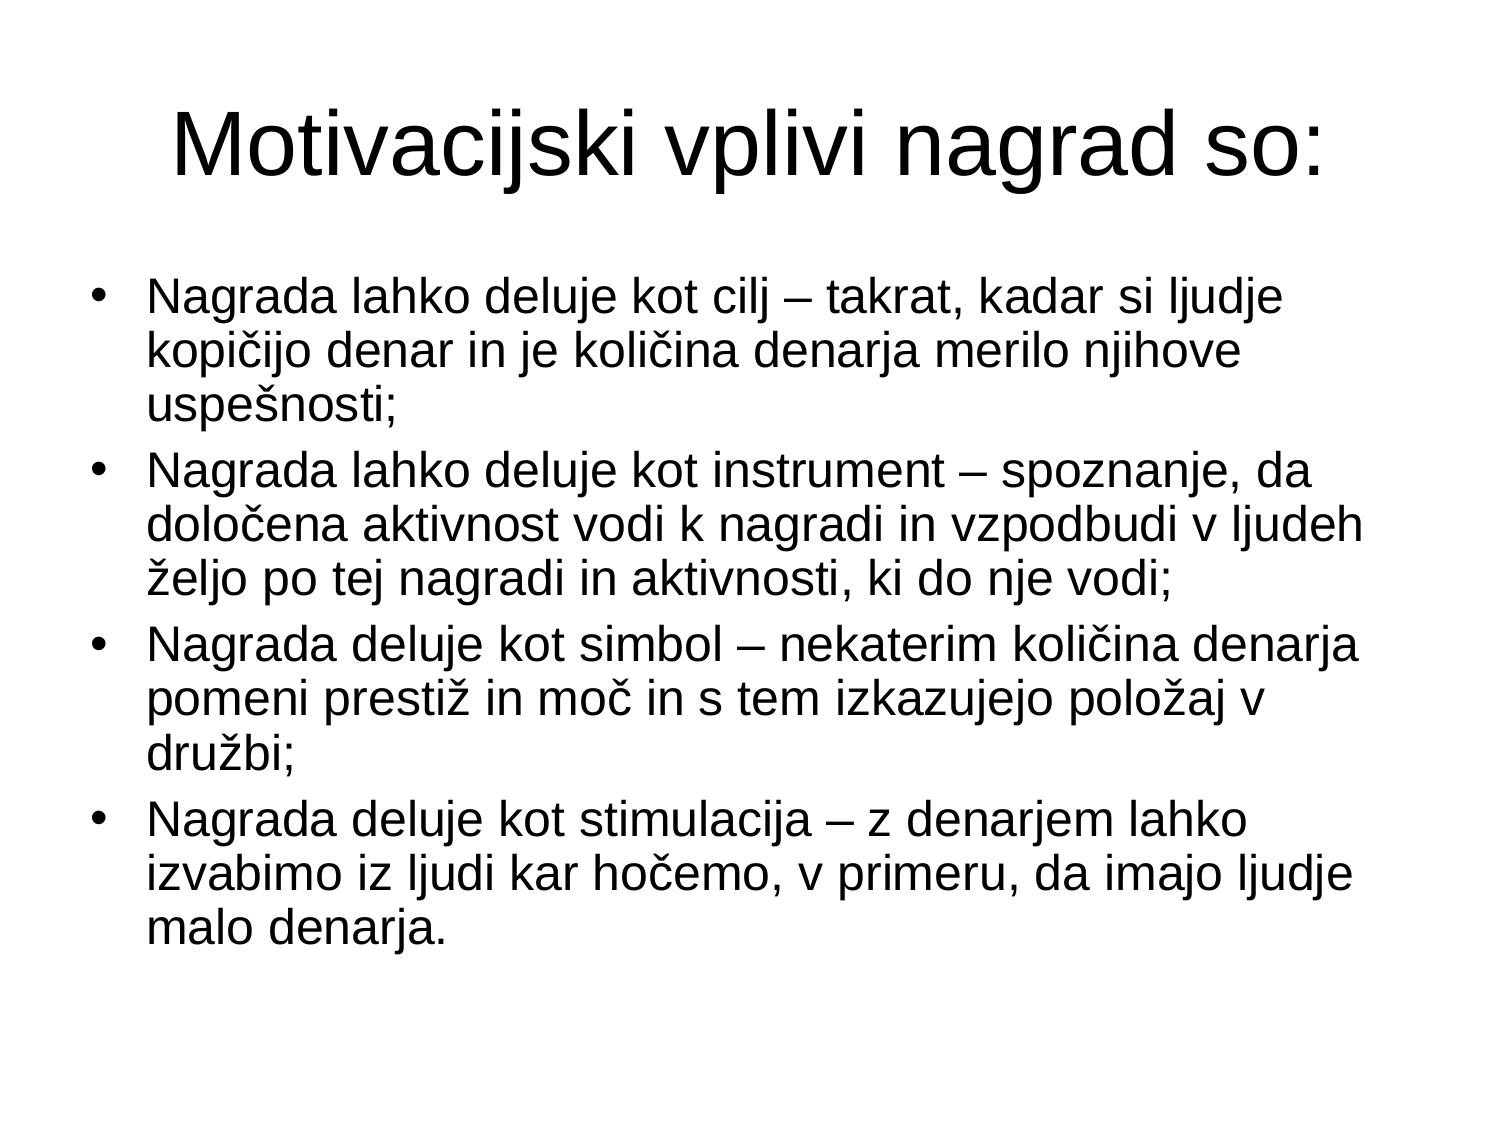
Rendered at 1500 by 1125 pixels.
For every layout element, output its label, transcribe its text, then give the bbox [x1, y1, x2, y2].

list Nagrada lahko deluje kot cilj – takrat, kadar si ljudje kopičijo denar in je količina denarja merilo njihove uspešnosti; Nagrada lahko deluje kot instrument – spoznanje, da določena aktivnost vodi k nagradi in vzpodbudi v ljudeh željo po tej nagradi in aktivnosti, ki do nje vodi; Nagrada deluje kot simbol – nekaterim količina denarja pomeni prestiž in moč in s tem izkazujejo položaj v družbi; Nagrada deluje kot stimulacija – z denarjem lahko izvabimo iz ljudi kar hočemo, v primeru, da imajo ljudje malo denarja. [75, 262, 1426, 1006]
title Motivacijski vplivi nagrad so: [75, 45, 1426, 233]
